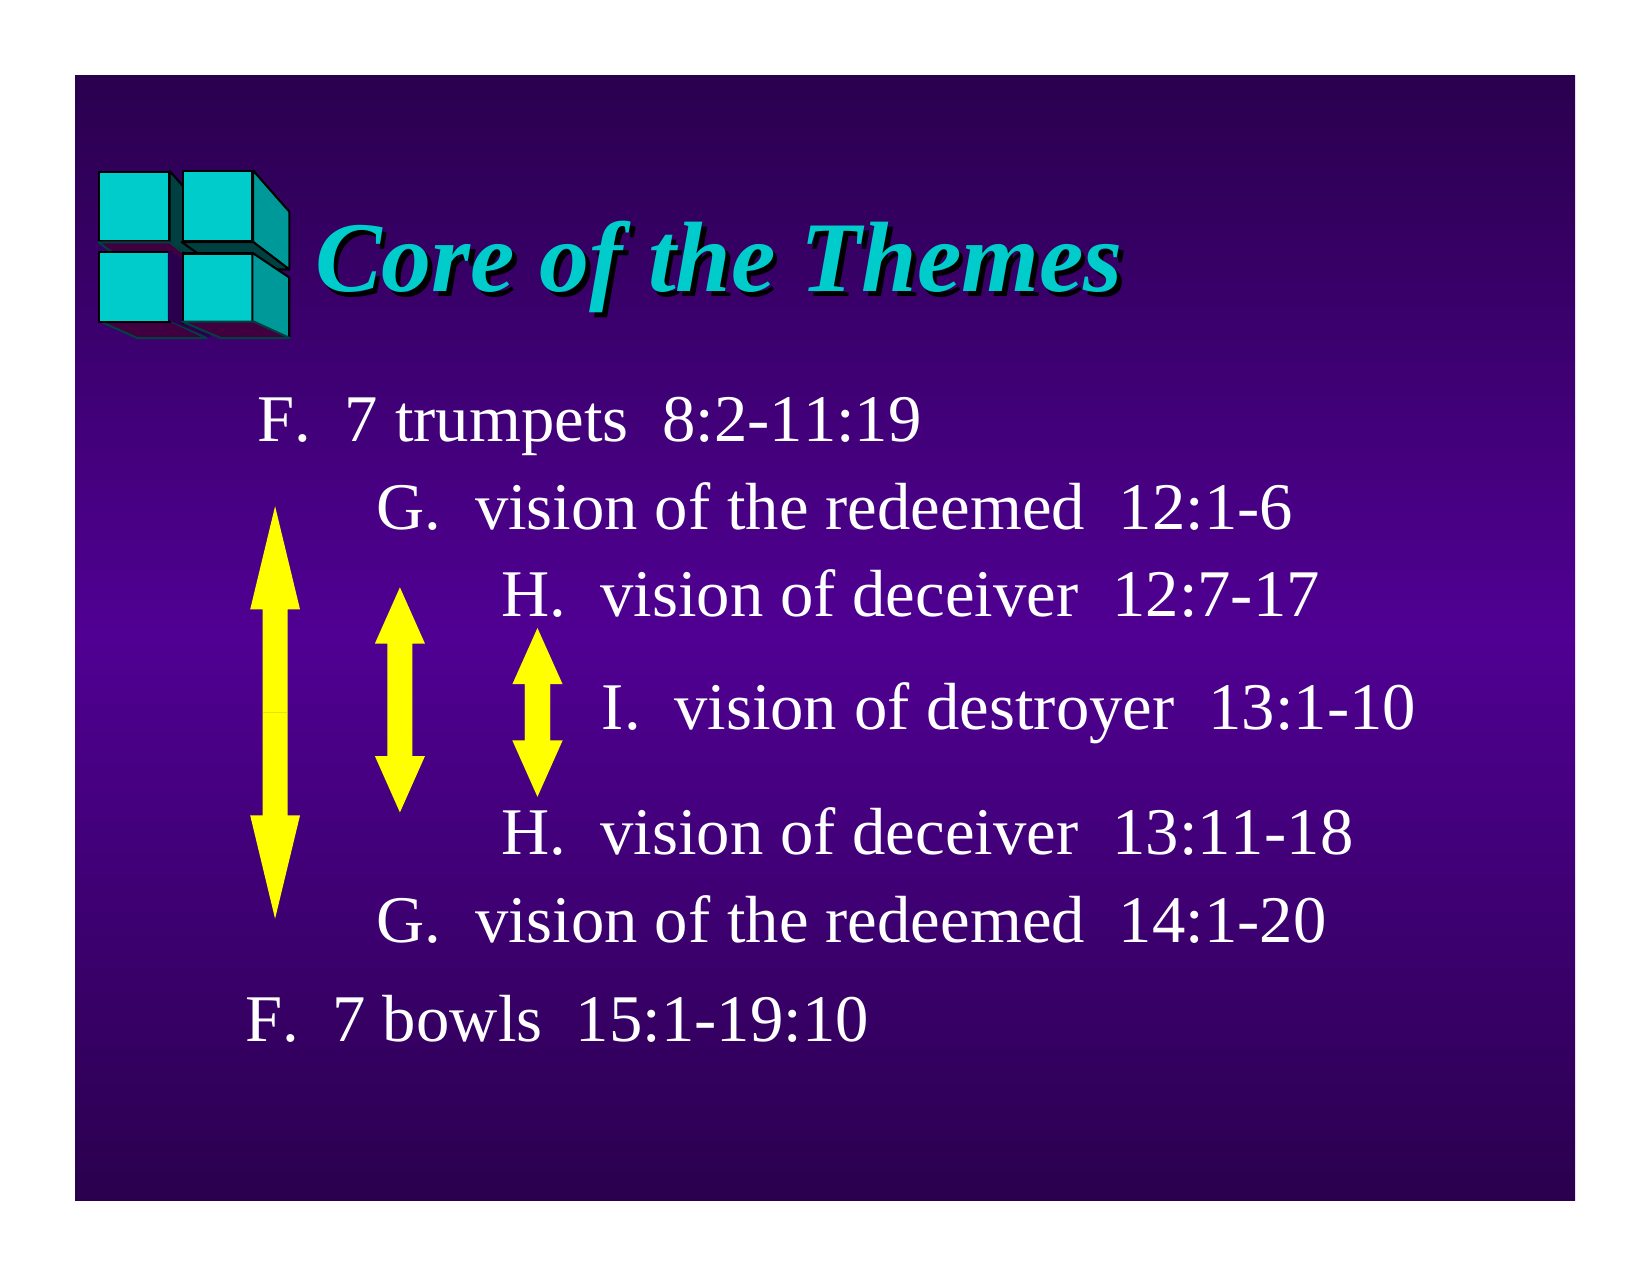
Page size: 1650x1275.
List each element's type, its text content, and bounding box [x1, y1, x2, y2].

text_box H. vision of deceiver 13:11-18 [487, 787, 1405, 877]
text_box [250, 506, 301, 919]
text_box [374, 587, 425, 813]
text_box F. 7 bowls 15:1-19:10 [231, 975, 1128, 1064]
title Core of the Themes [299, 153, 1463, 363]
text_box I. vision of destroyer 13:1-10 [587, 662, 1438, 752]
text_box G. vision of the redeemed 12:1-6 [362, 462, 1391, 552]
text_box F. 7 trumpets 8:2-11:19 [243, 375, 1102, 464]
text_box H. vision of deceiver 12:7-17 [487, 550, 1523, 639]
text_box [512, 627, 563, 797]
text_box G. vision of the redeemed 14:1-20 [362, 875, 1352, 964]
